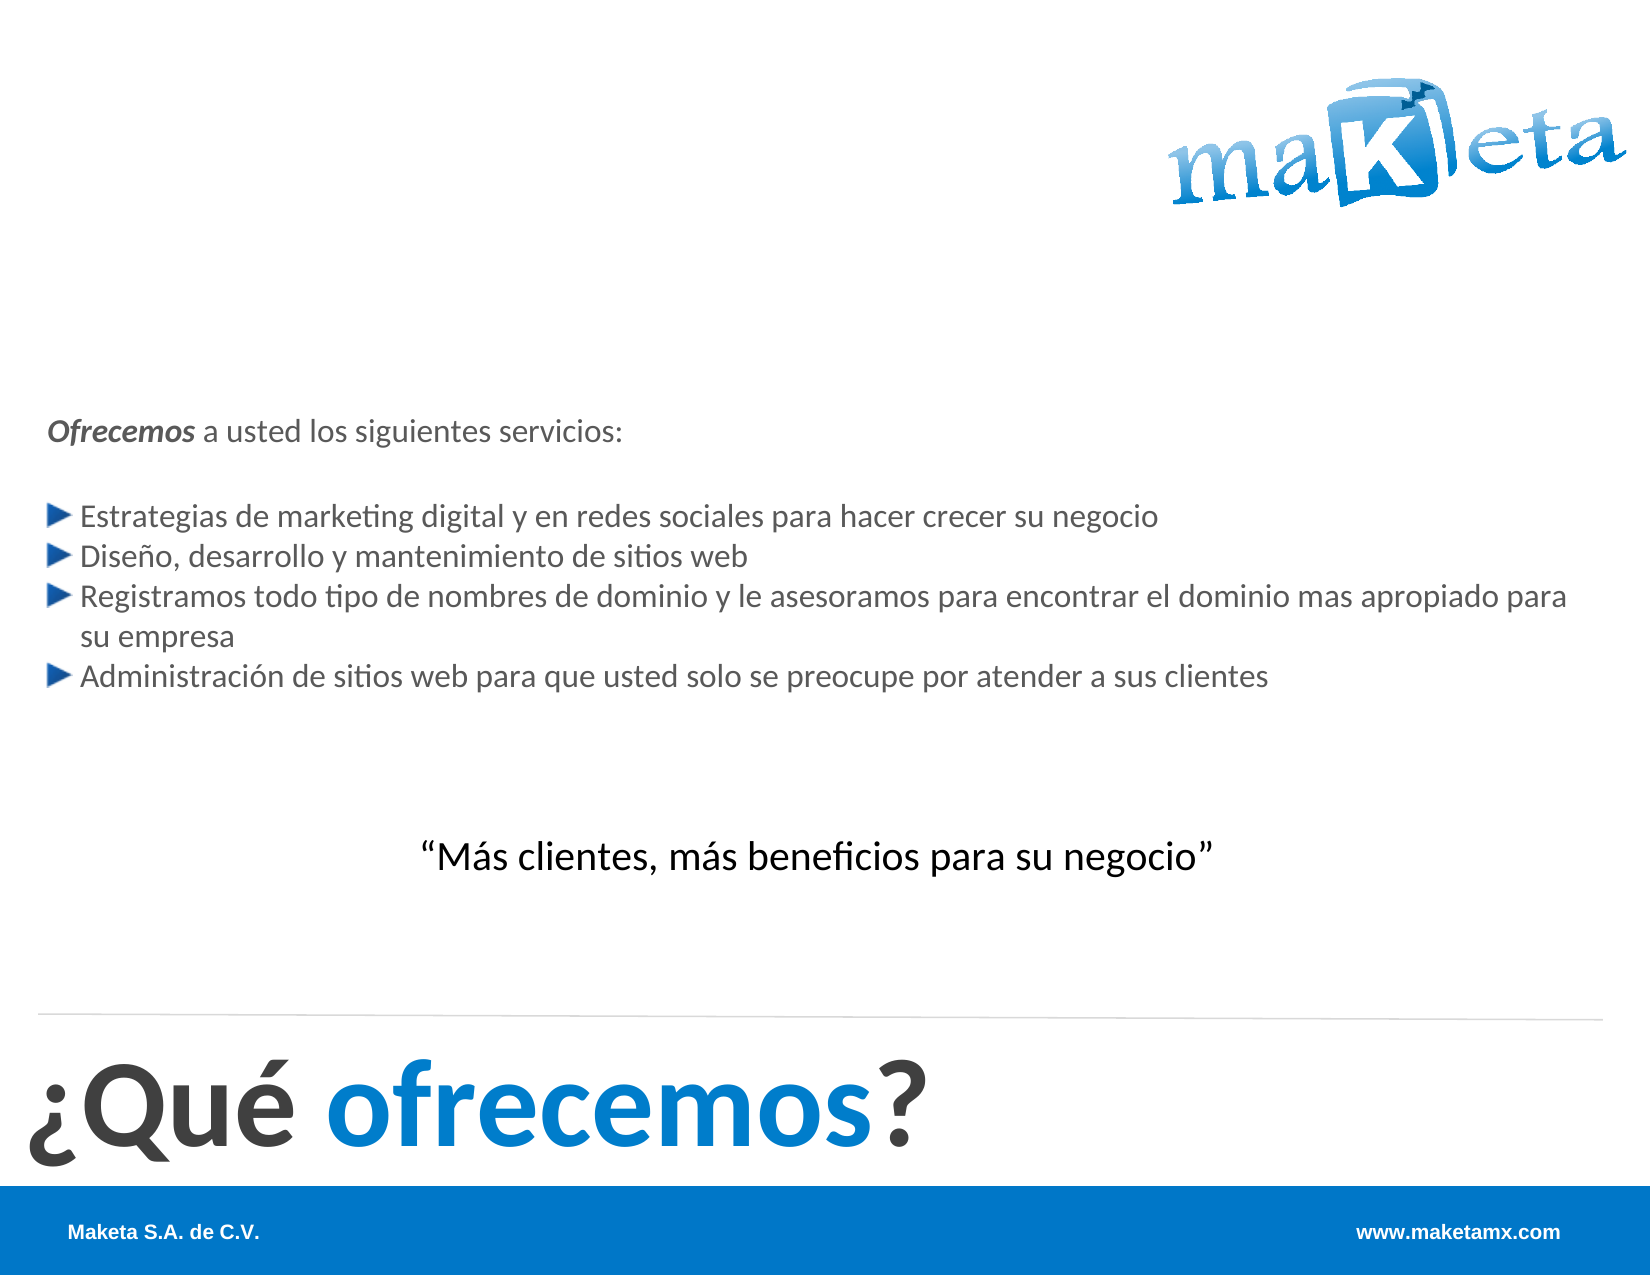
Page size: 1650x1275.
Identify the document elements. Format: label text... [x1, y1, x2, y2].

picture [45, 540, 73, 568]
picture [45, 500, 73, 528]
picture [45, 660, 73, 688]
text_box ¿Qué ofrecemos? [8, 1013, 946, 1180]
picture [0, 1186, 1650, 1275]
picture [1166, 65, 1627, 224]
picture [45, 580, 73, 608]
